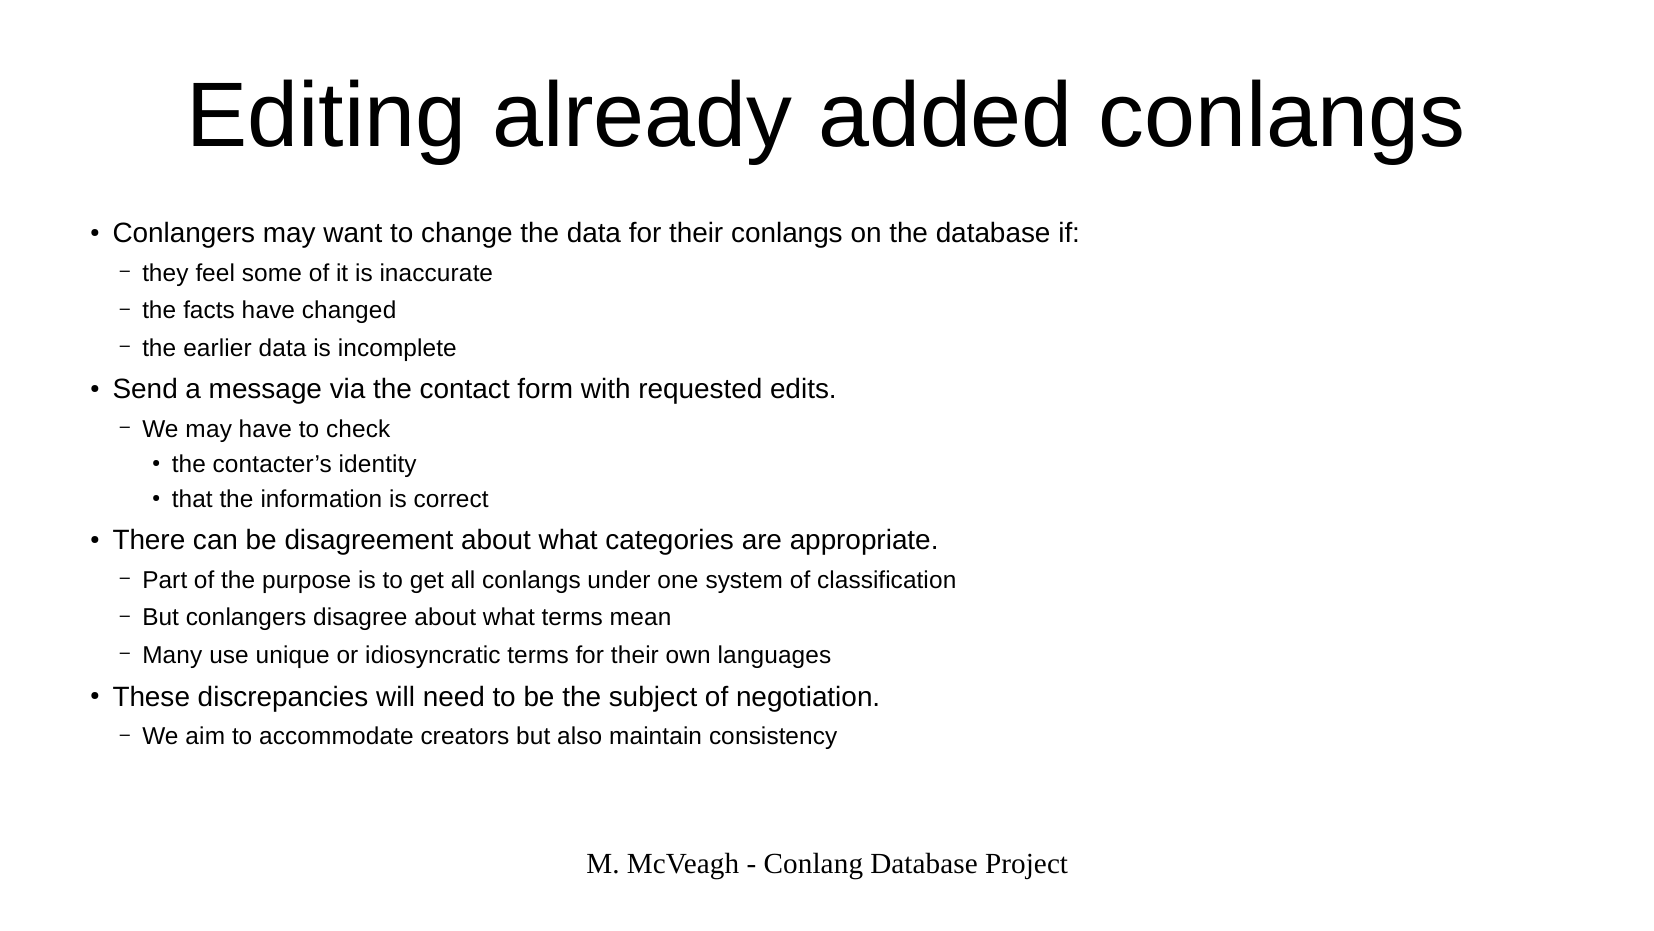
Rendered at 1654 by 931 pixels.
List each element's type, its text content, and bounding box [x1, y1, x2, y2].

list Conlangers may want to change the data for their conlangs on the database if: they feel some of it is inaccurate the facts have changed the earlier data is incomplete Send a message via the contact form with requested edits. We may have to check the contacter’s identity that the information is correct There can be disagreement about what categories are appropriate. Part of the purpose is to get all conlangs under one system of classification But conlangers disagree about what terms mean Many use unique or idiosyncratic terms for their own languages These discrepancies will need to be the subject of negotiation. We aim to accommodate creators but also maintain consistency [82, 217, 1571, 758]
title Editing already added conlangs [82, 37, 1571, 193]
